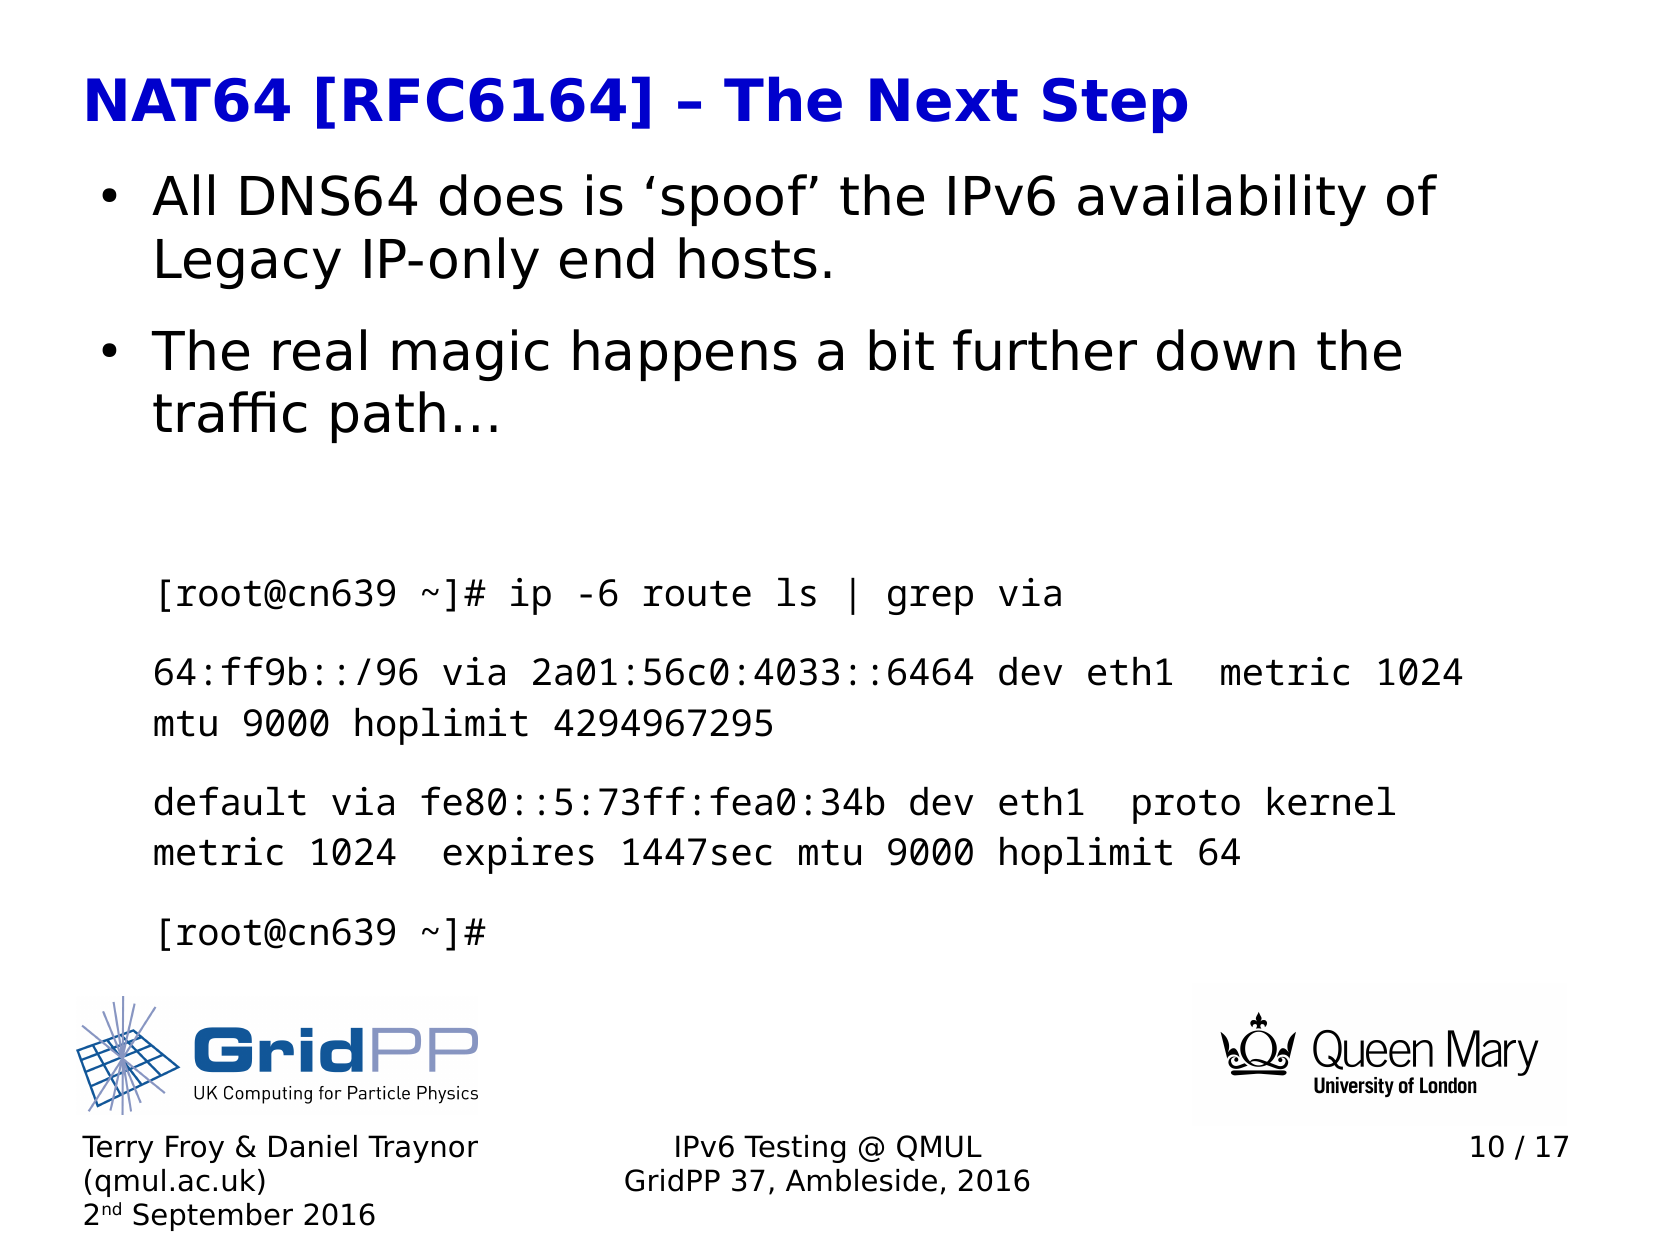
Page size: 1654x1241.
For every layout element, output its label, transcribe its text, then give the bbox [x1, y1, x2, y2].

title NAT64 [RFC6164] – The Next Step [82, 49, 1571, 154]
list All DNS64 does is ‘spoof’ the IPv6 availability of Legacy IP-only end hosts. The real magic happens a bit further down the traffic path… [root@cn639 ~]# ip -6 route ls | grep via 64:ff9b::/96 via 2a01:56c0:4033::6464 dev eth1 metric 1024 mtu 9000 hoplimit 4294967295 default via fe80::5:73ff:fea0:34b dev eth1 proto kernel metric 1024 expires 1447sec mtu 9000 hoplimit 64 [root@cn639 ~]# [82, 165, 1571, 957]
